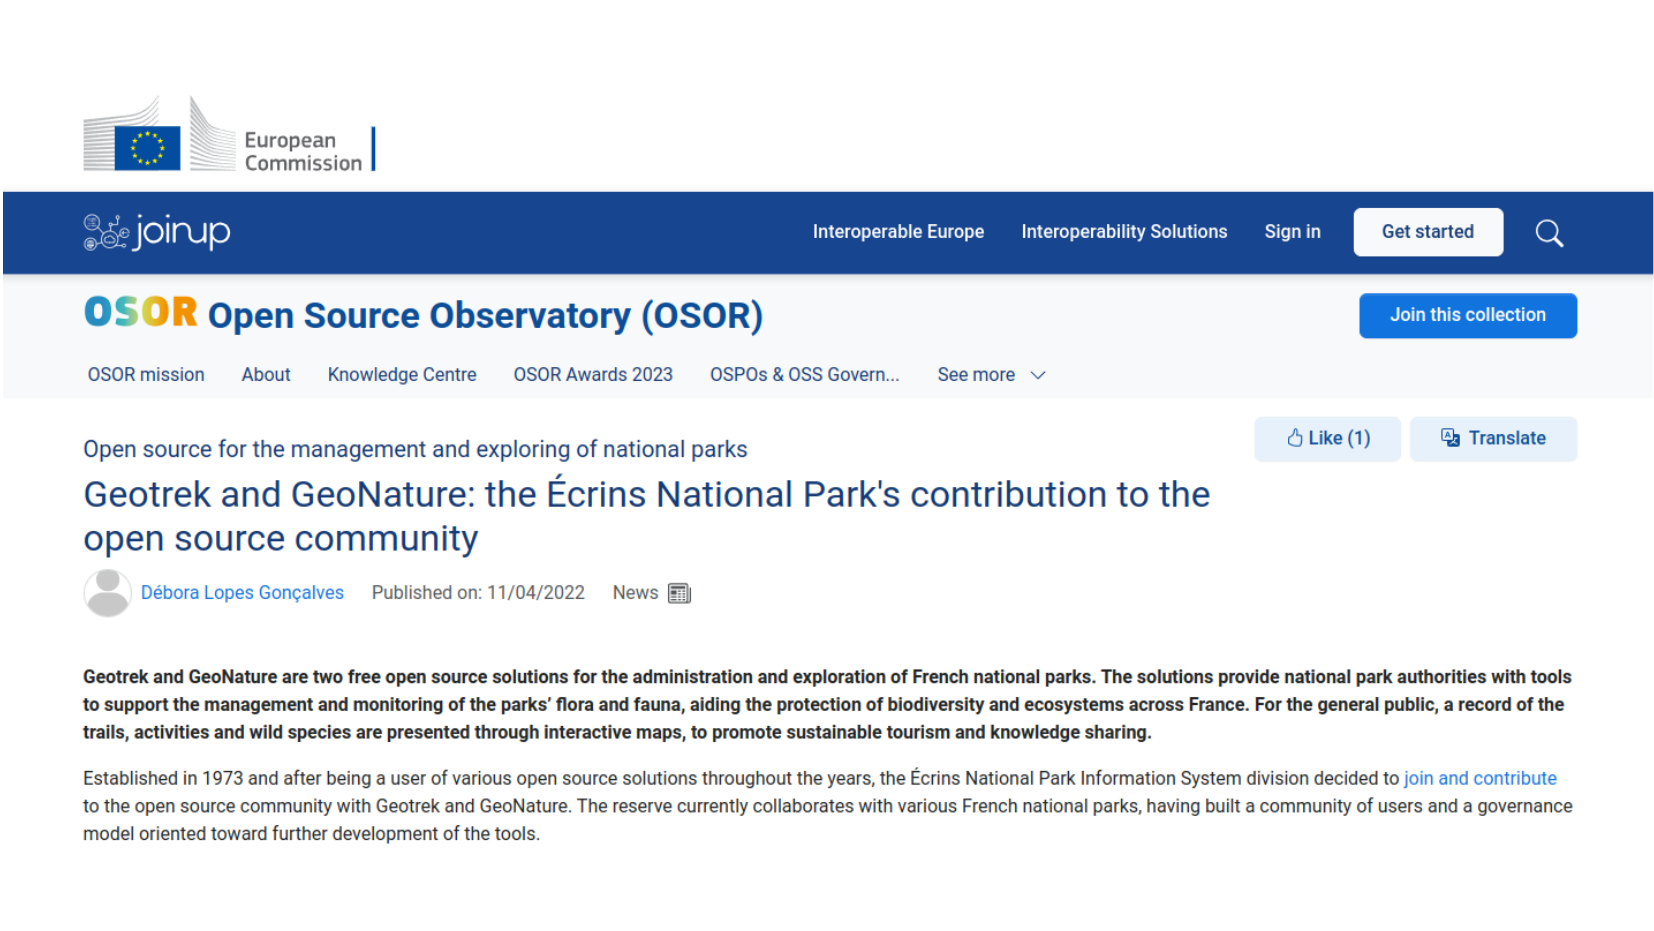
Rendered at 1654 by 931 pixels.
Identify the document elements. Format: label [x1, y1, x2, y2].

picture [3, 80, 1654, 854]
